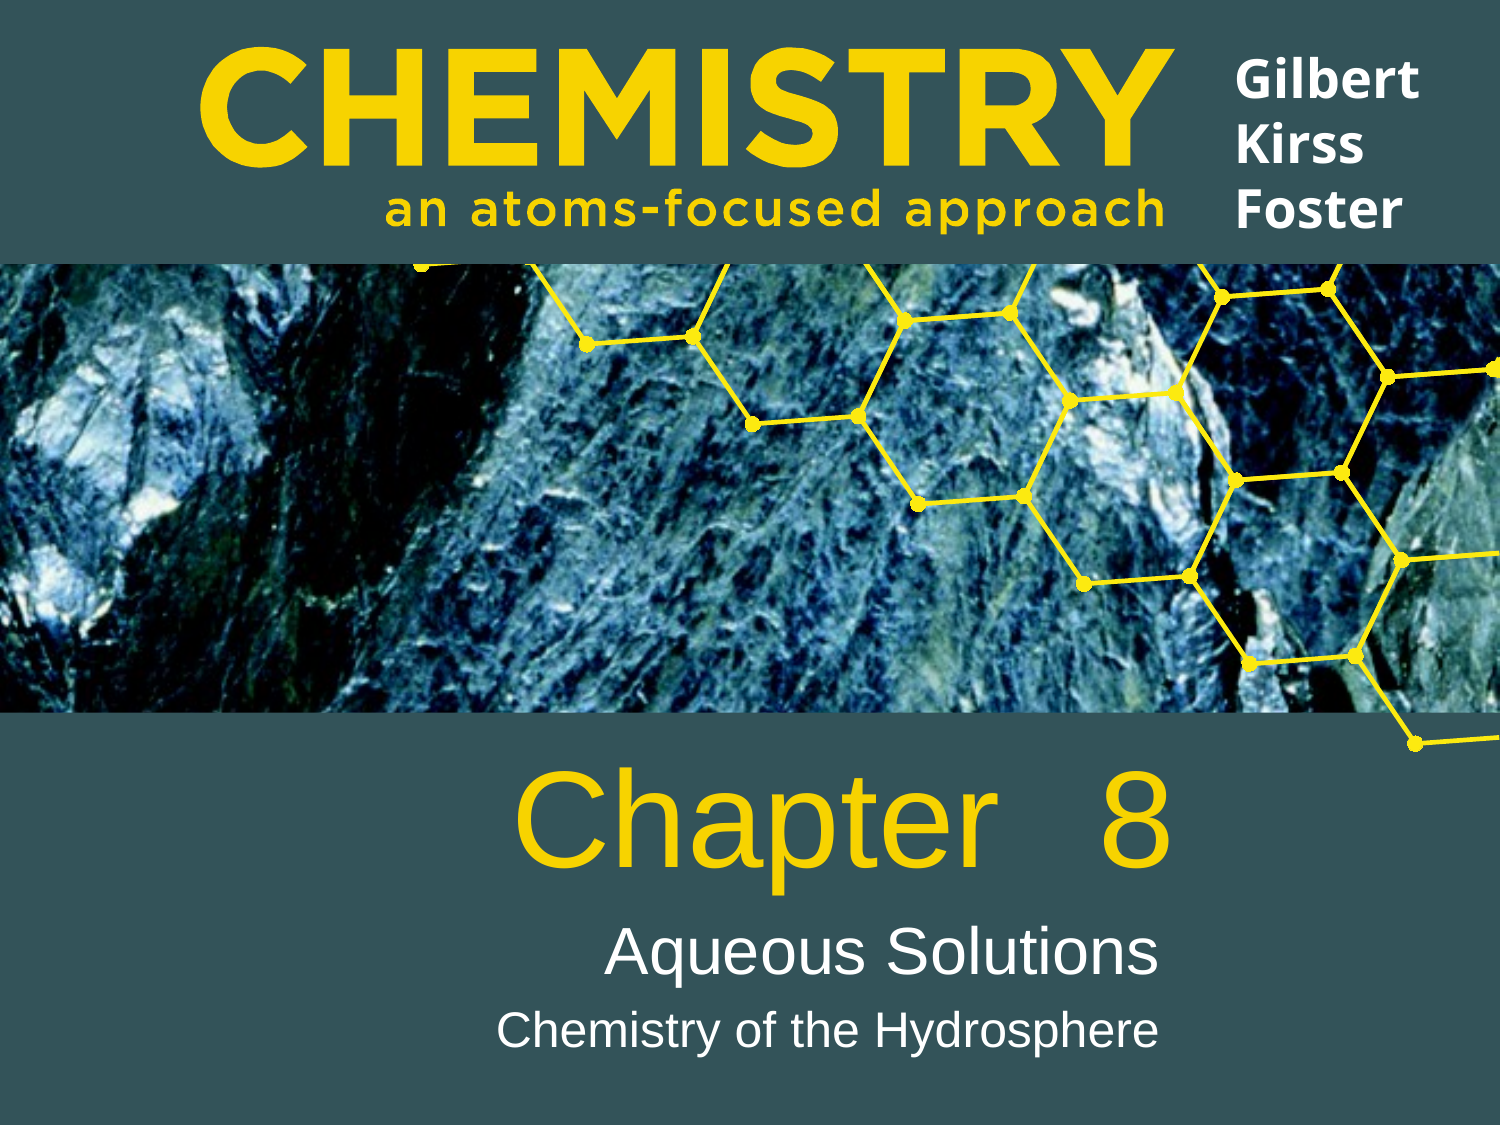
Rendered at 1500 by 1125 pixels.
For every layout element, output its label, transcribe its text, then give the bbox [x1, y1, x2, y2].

picture [1017, 264, 1216, 397]
picture [699, 264, 898, 421]
title 8 [942, 725, 1175, 900]
subtitle Aqueous Solutions Chemistry of the Hydrosphere [125, 900, 1175, 1113]
picture [865, 316, 1064, 501]
picture [1348, 373, 1500, 557]
picture [1204, 264, 1336, 293]
picture [1197, 476, 1395, 661]
picture [1183, 292, 1382, 477]
picture [1362, 556, 1500, 712]
picture [1334, 264, 1500, 374]
picture [870, 264, 1031, 317]
picture [536, 264, 724, 341]
picture [0, 264, 1390, 712]
picture [1030, 396, 1229, 580]
